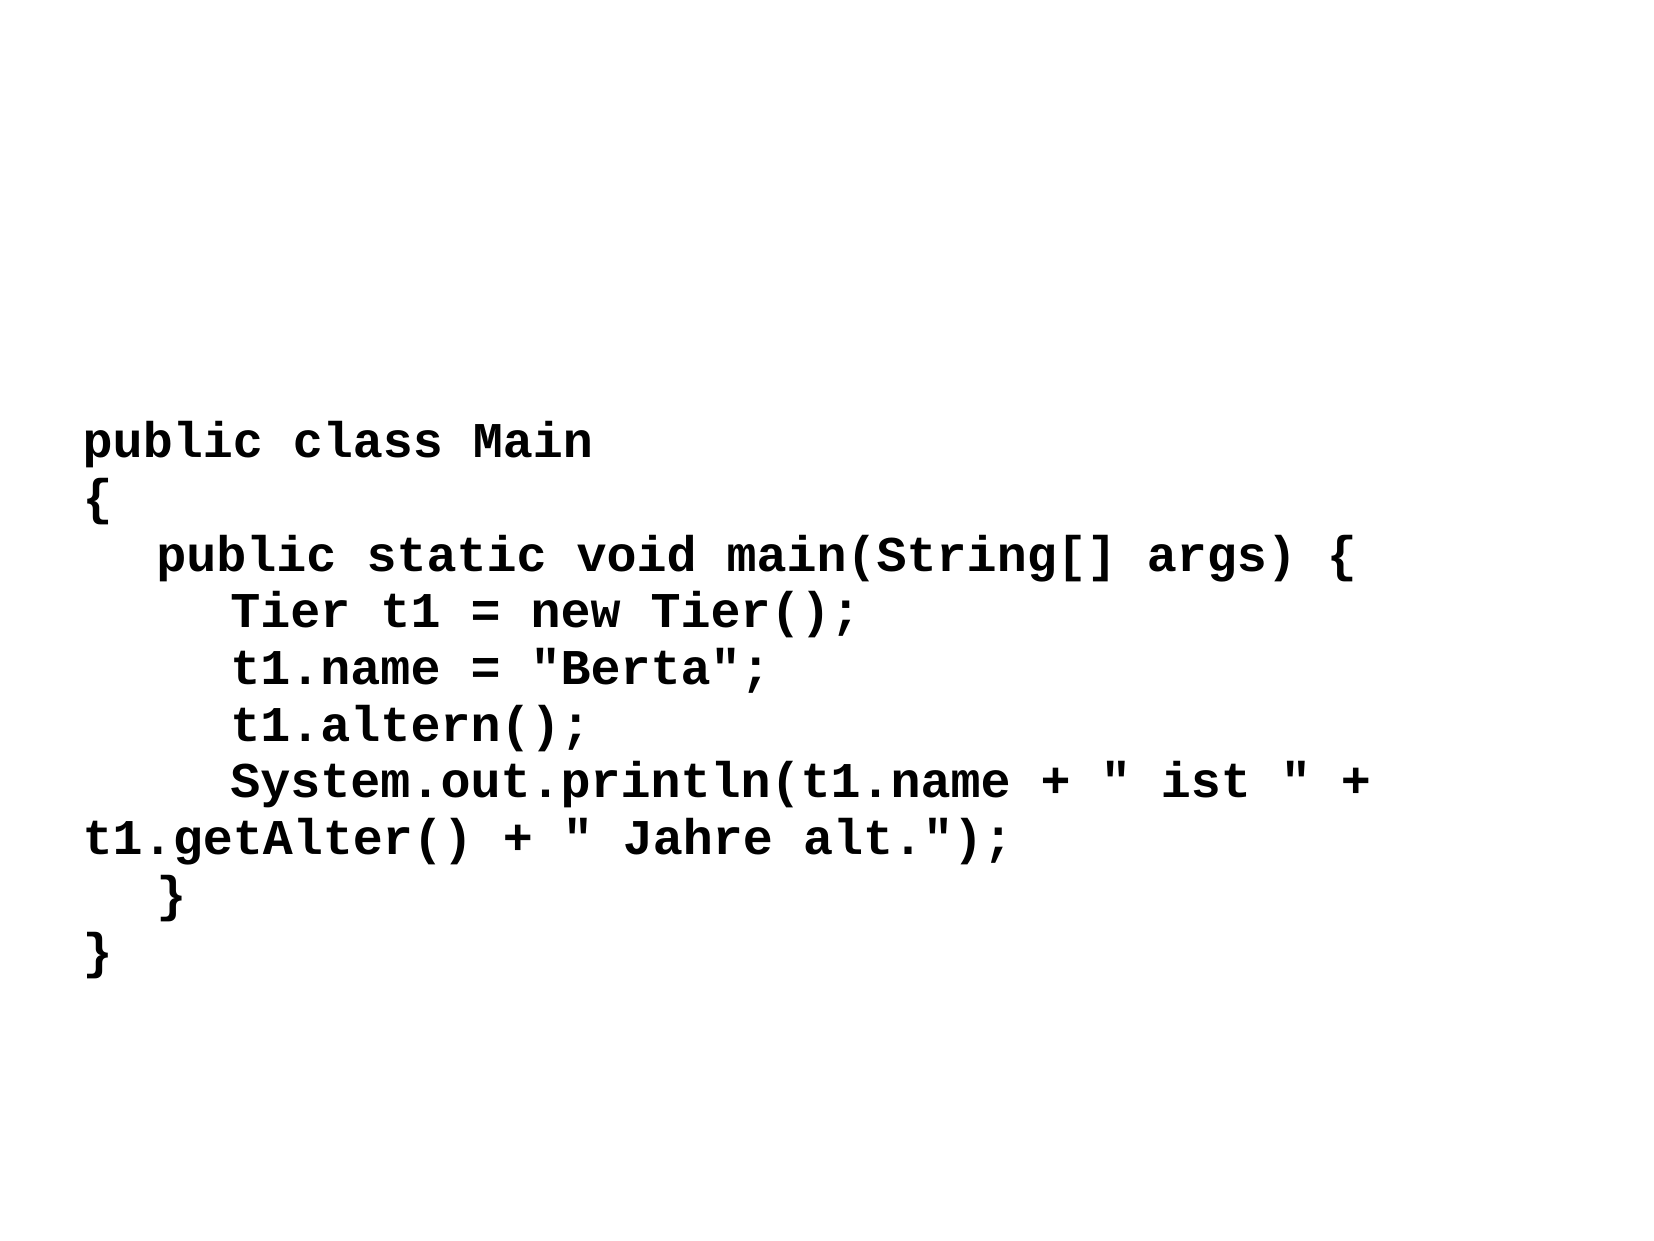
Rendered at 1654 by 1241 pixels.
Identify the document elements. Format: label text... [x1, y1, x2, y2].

subtitle public class Main { public static void main(String[] args) { Tier t1 = new Tier(); t1.name = "Berta"; t1.altern(); System.out.println(t1.name + " ist " + t1.getAlter() + " Jahre alt."); } } [82, 297, 1571, 1102]
